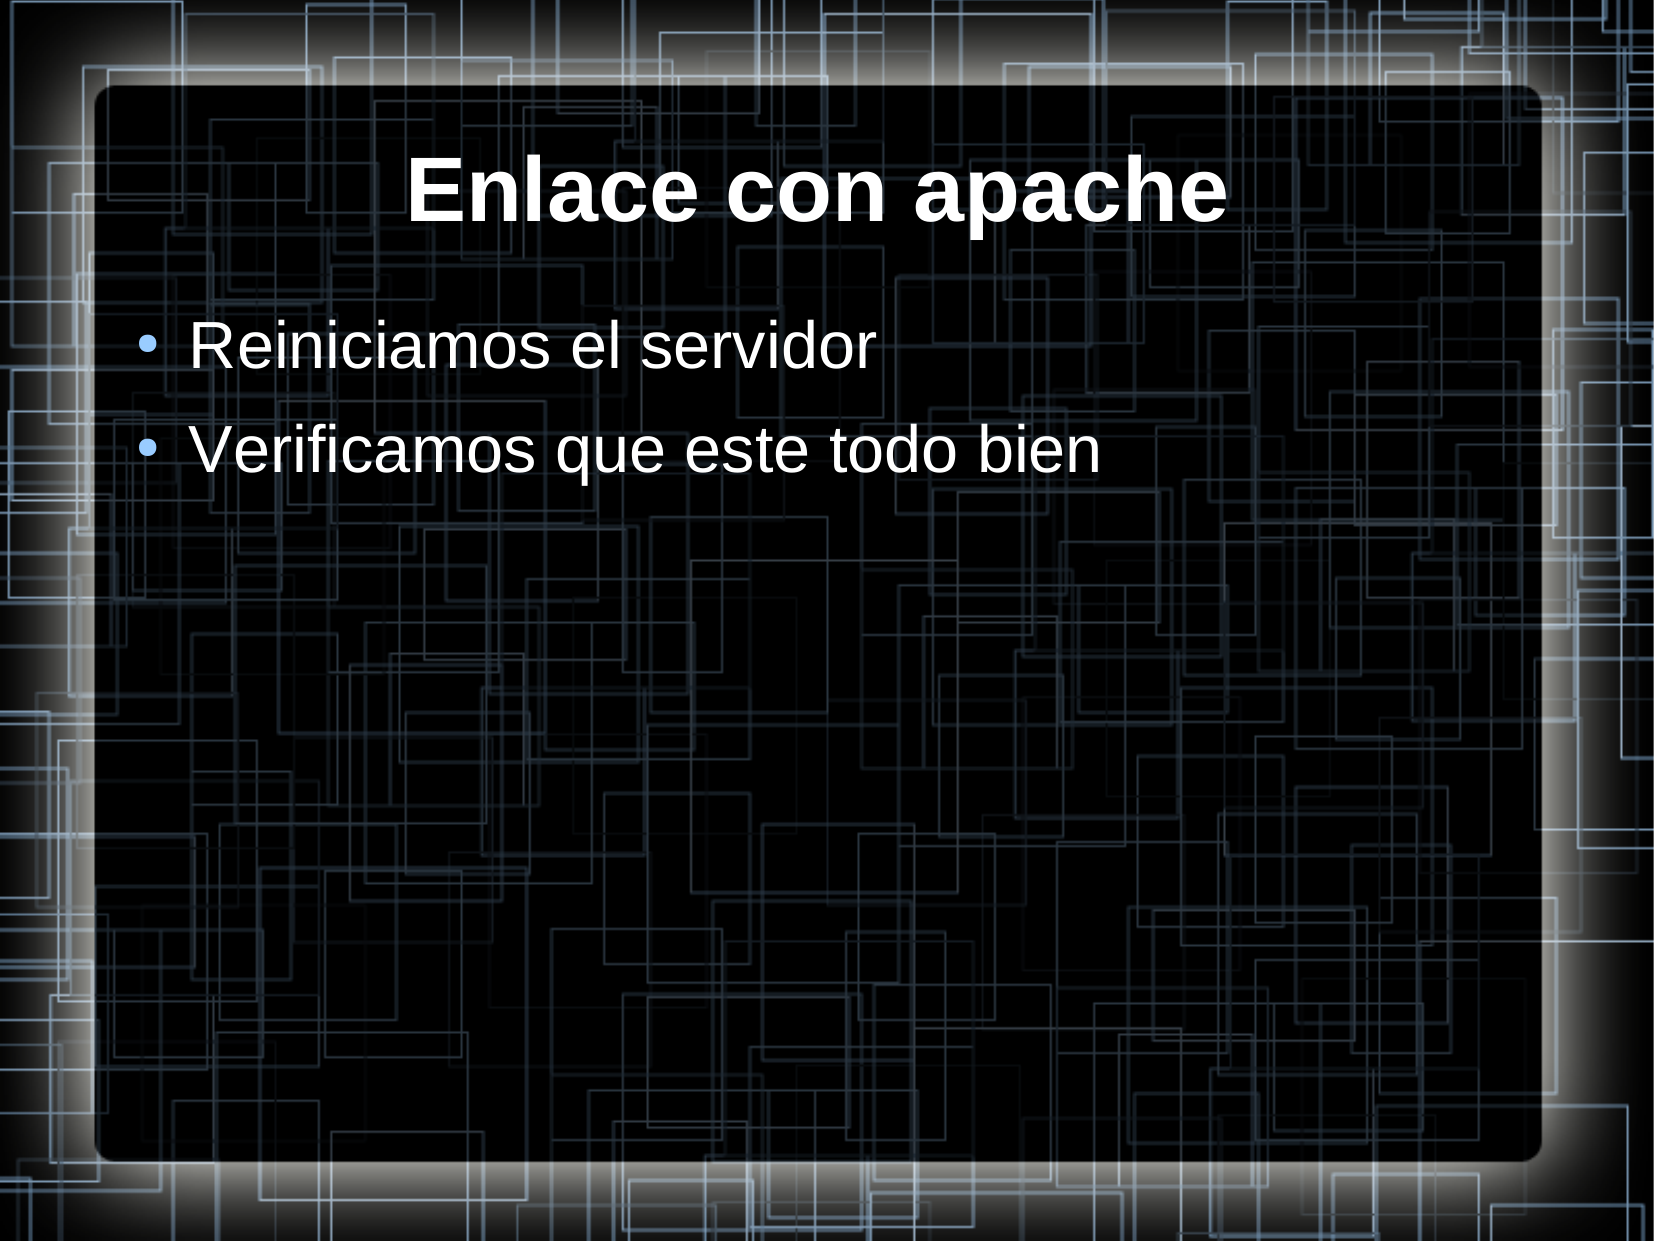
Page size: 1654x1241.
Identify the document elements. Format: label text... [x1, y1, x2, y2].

list Reiniciamos el servidor Verificamos que este todo bien [118, 307, 1512, 978]
picture [0, 0, 1654, 1241]
title Enlace con apache [106, 104, 1530, 277]
